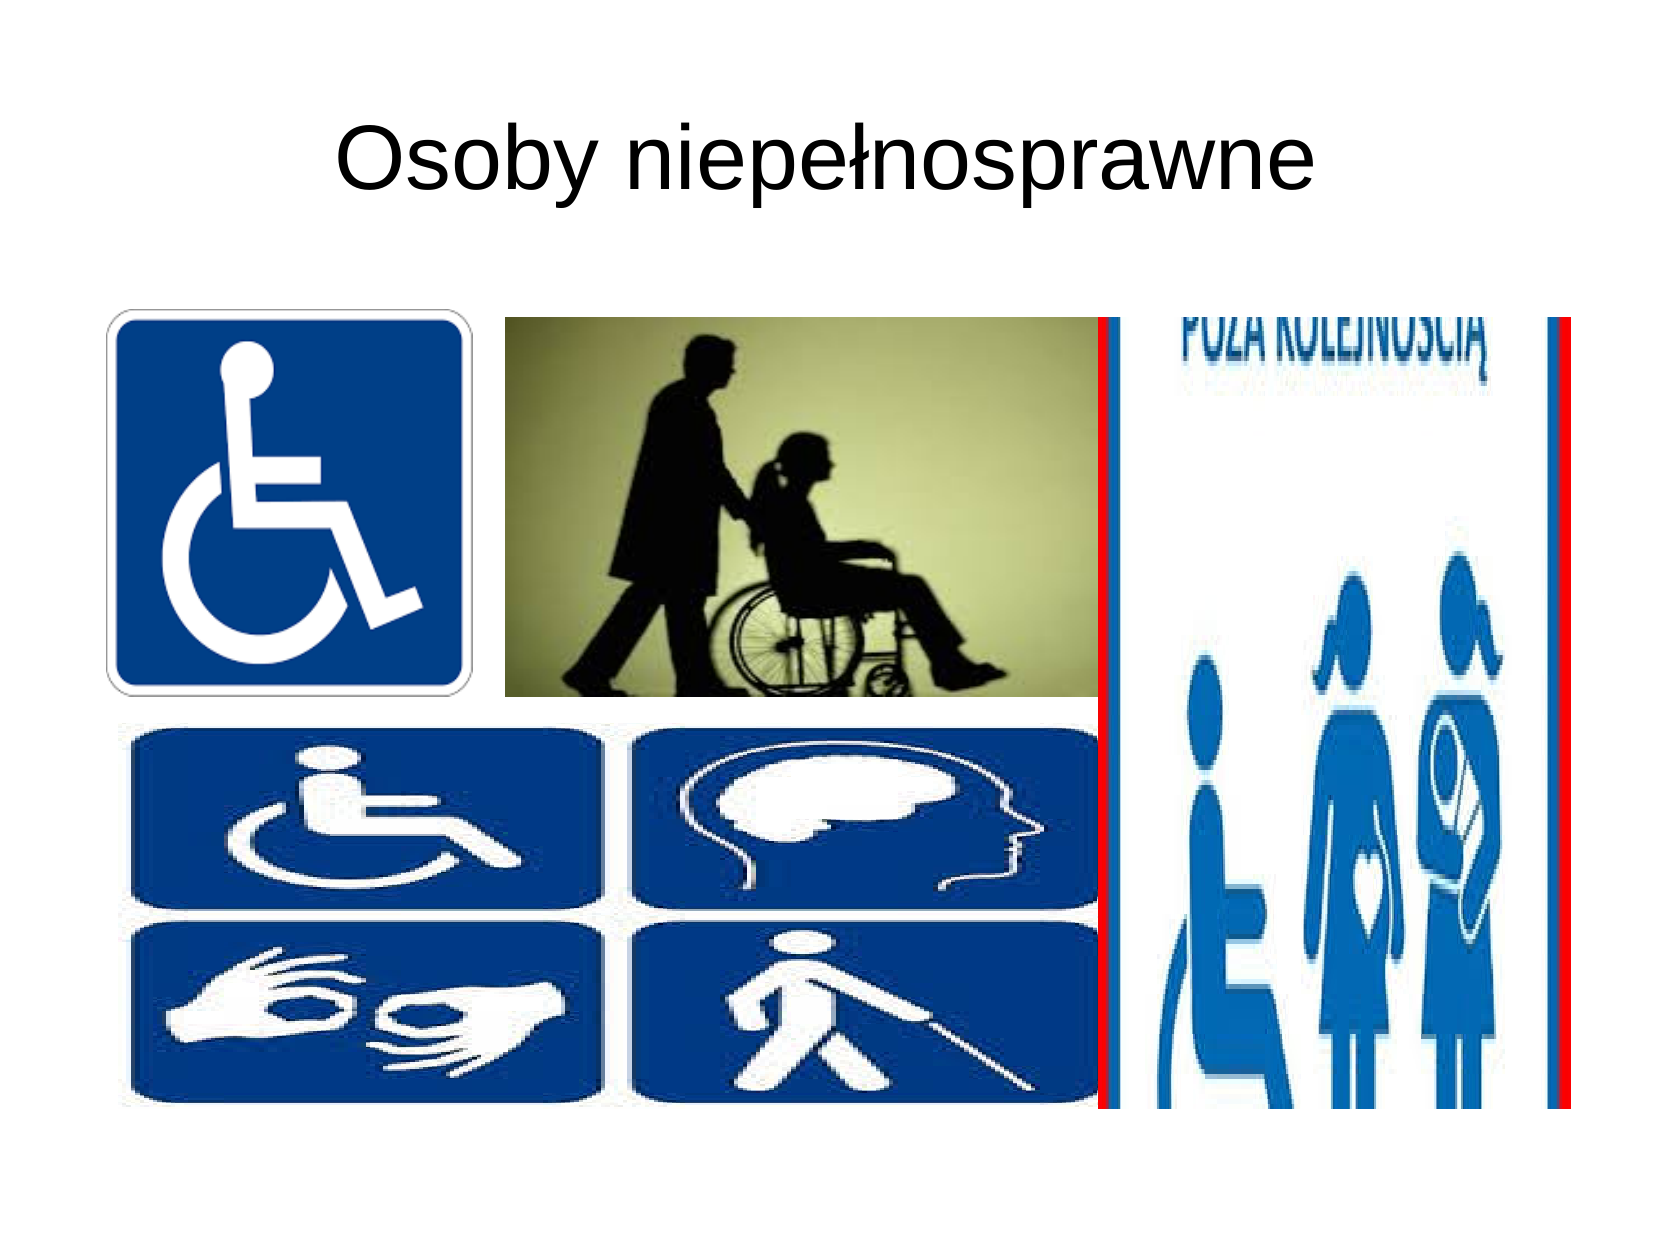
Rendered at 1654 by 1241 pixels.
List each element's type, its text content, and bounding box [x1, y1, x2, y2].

picture [106, 309, 473, 697]
title Osoby niepełnosprawne [82, 49, 1571, 257]
picture [118, 317, 1571, 1109]
